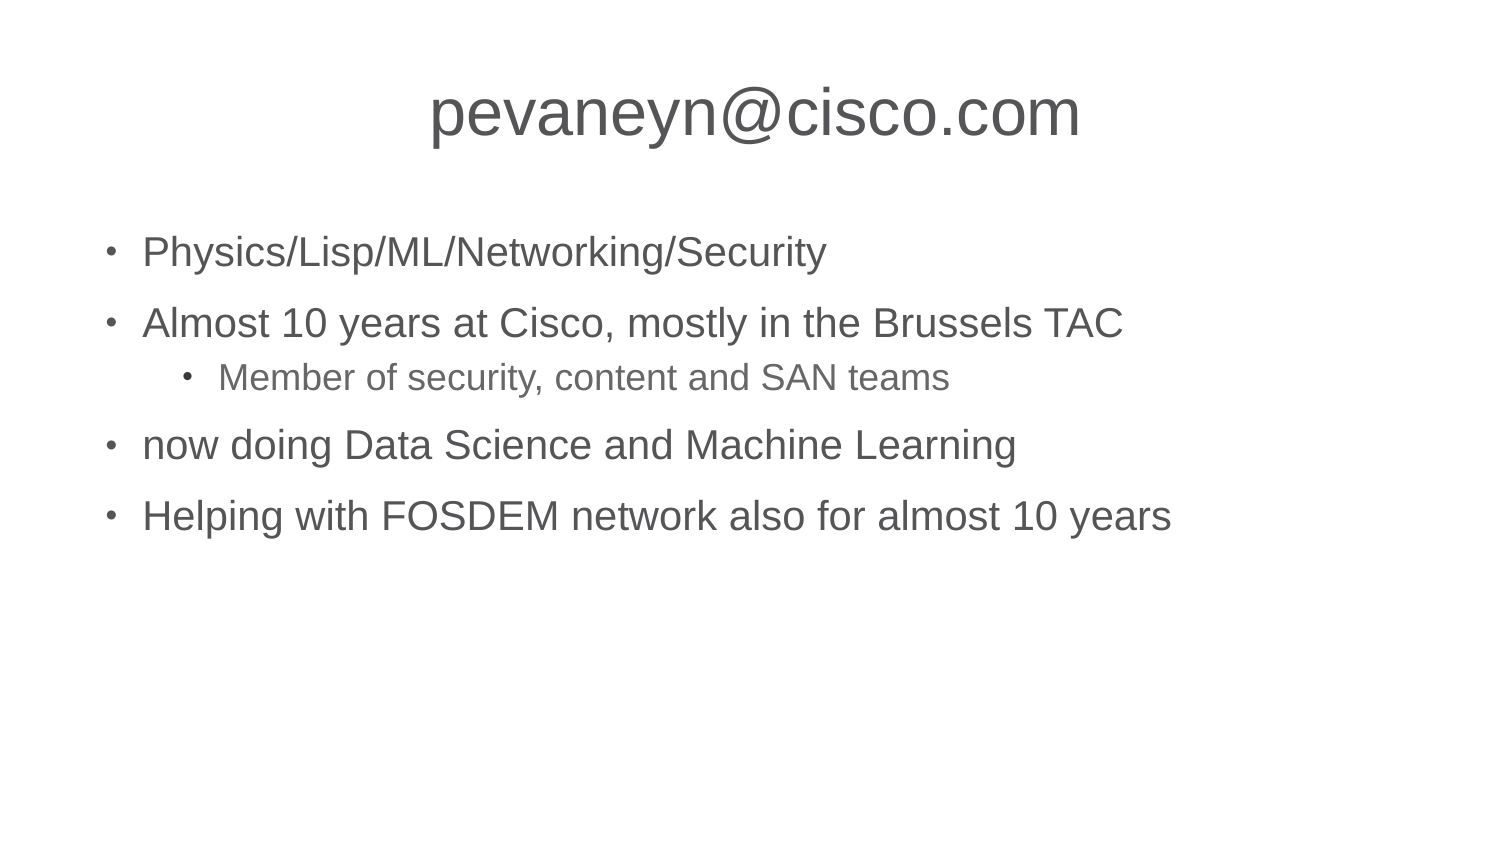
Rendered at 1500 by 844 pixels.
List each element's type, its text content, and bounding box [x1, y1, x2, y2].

title pevaneyn@cisco.com [71, 55, 1441, 177]
list Physics/Lisp/ML/Networking/Security Almost 10 years at Cisco, mostly in the Brussels TAC Member of security, content and SAN teams now doing Data Science and Machine Learning Helping with FOSDEM network also for almost 10 years [71, 221, 1441, 741]
